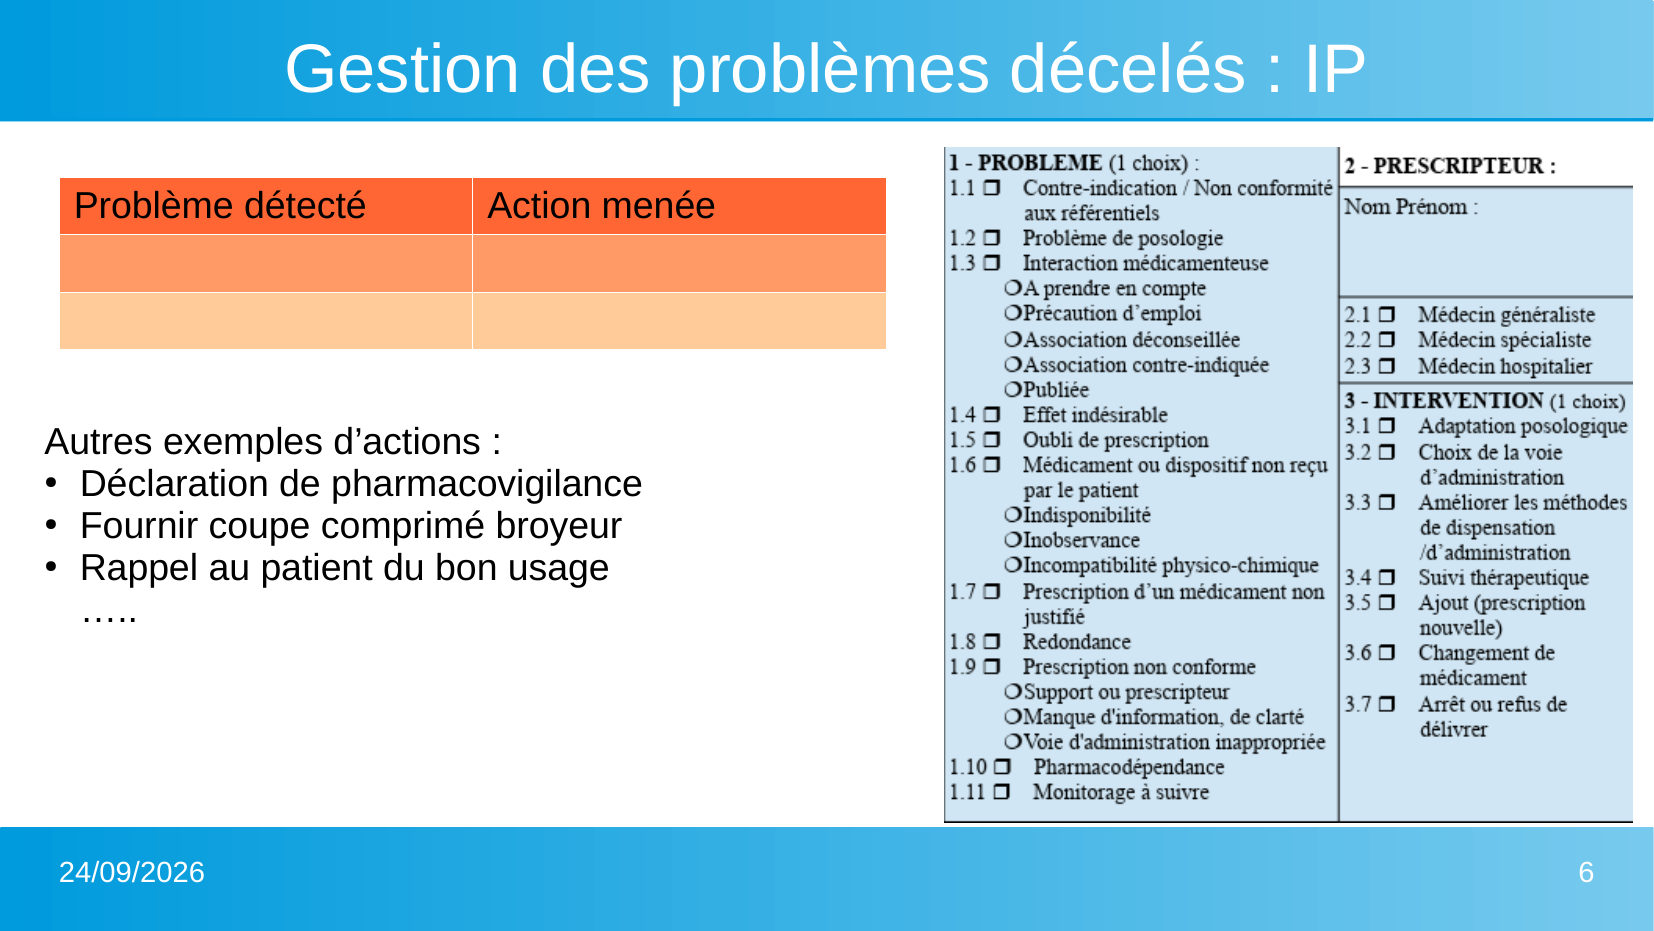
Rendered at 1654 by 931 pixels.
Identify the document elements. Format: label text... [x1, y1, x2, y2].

table_header Action menée [473, 178, 886, 234]
table_header Problème détecté [60, 178, 472, 234]
title Gestion des problèmes décelés : IP [59, 29, 1595, 108]
table_cell [60, 235, 472, 292]
table_cell [473, 293, 886, 349]
table_cell [60, 293, 472, 349]
table_cell [473, 235, 886, 292]
picture [944, 147, 1633, 823]
text_box Autres exemples d’actions : Déclaration de pharmacovigilance Fournir coupe comprimé broyeur Rappel au patient du bon usage ….. [29, 413, 658, 639]
